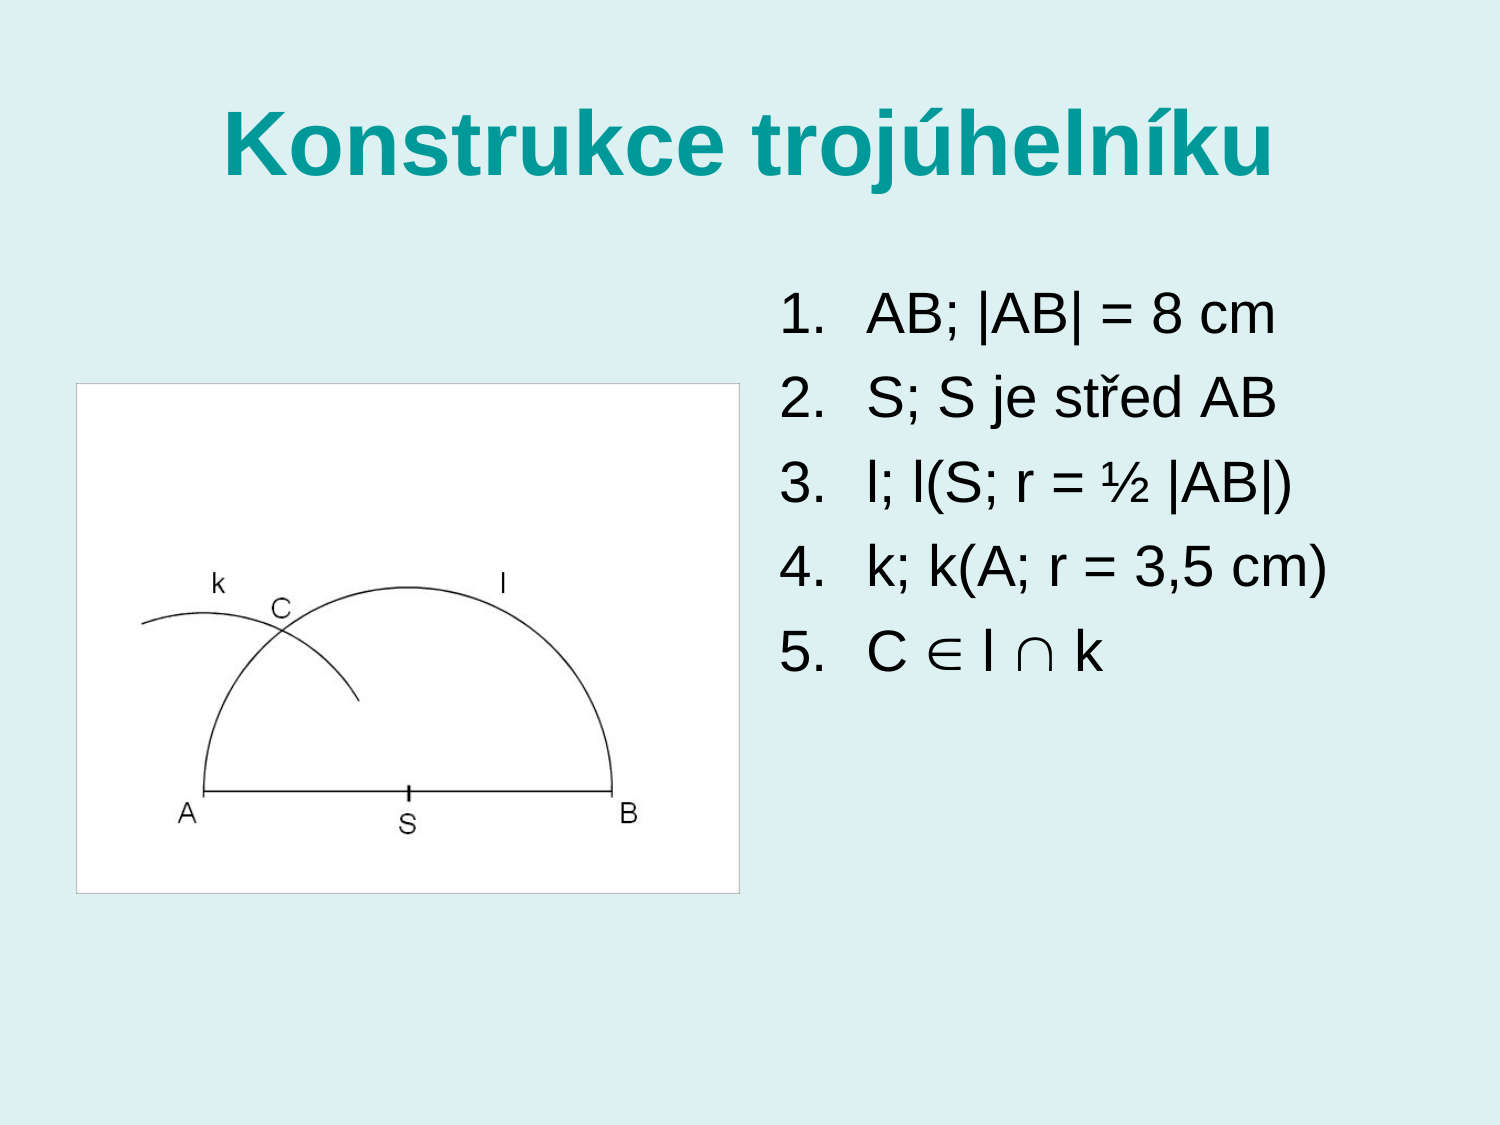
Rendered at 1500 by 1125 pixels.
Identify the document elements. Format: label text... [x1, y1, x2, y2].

list AB; |AB| = 8 cm S; S je střed AB l; l(S; r = ½ |AB|) k; k(A; r = 3,5 cm) C  l  k [764, 267, 1427, 1010]
picture [76, 383, 740, 894]
title Konstrukce trojúhelníku [75, 45, 1426, 233]
